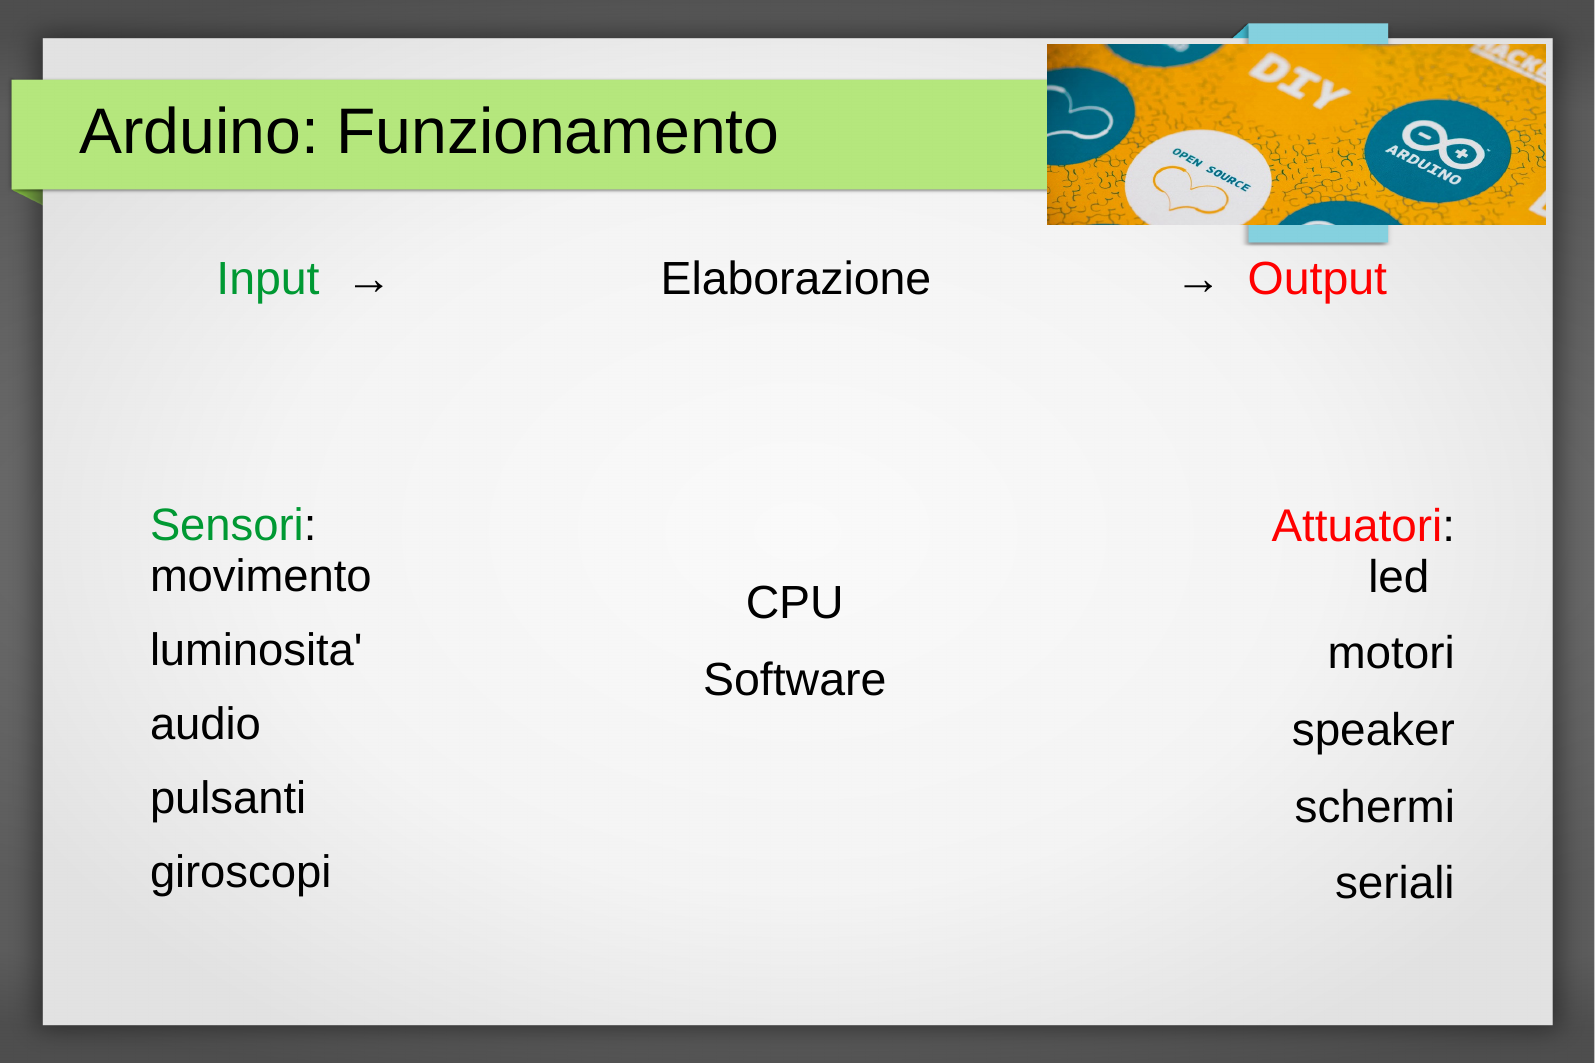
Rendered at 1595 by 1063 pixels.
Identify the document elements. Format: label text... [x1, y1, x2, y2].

list Elaborazione [564, 253, 1027, 391]
list CPU Software [563, 499, 1026, 794]
list → Output [1050, 253, 1513, 548]
list Attuatori: led motori speaker schermi seriali [1050, 499, 1456, 931]
list Input → [79, 253, 542, 421]
title Arduino: Funzionamento [79, 80, 1047, 183]
picture [0, 0, 1595, 1063]
list Sensori: movimento luminosita' audio pulsanti giroscopi [150, 499, 542, 901]
